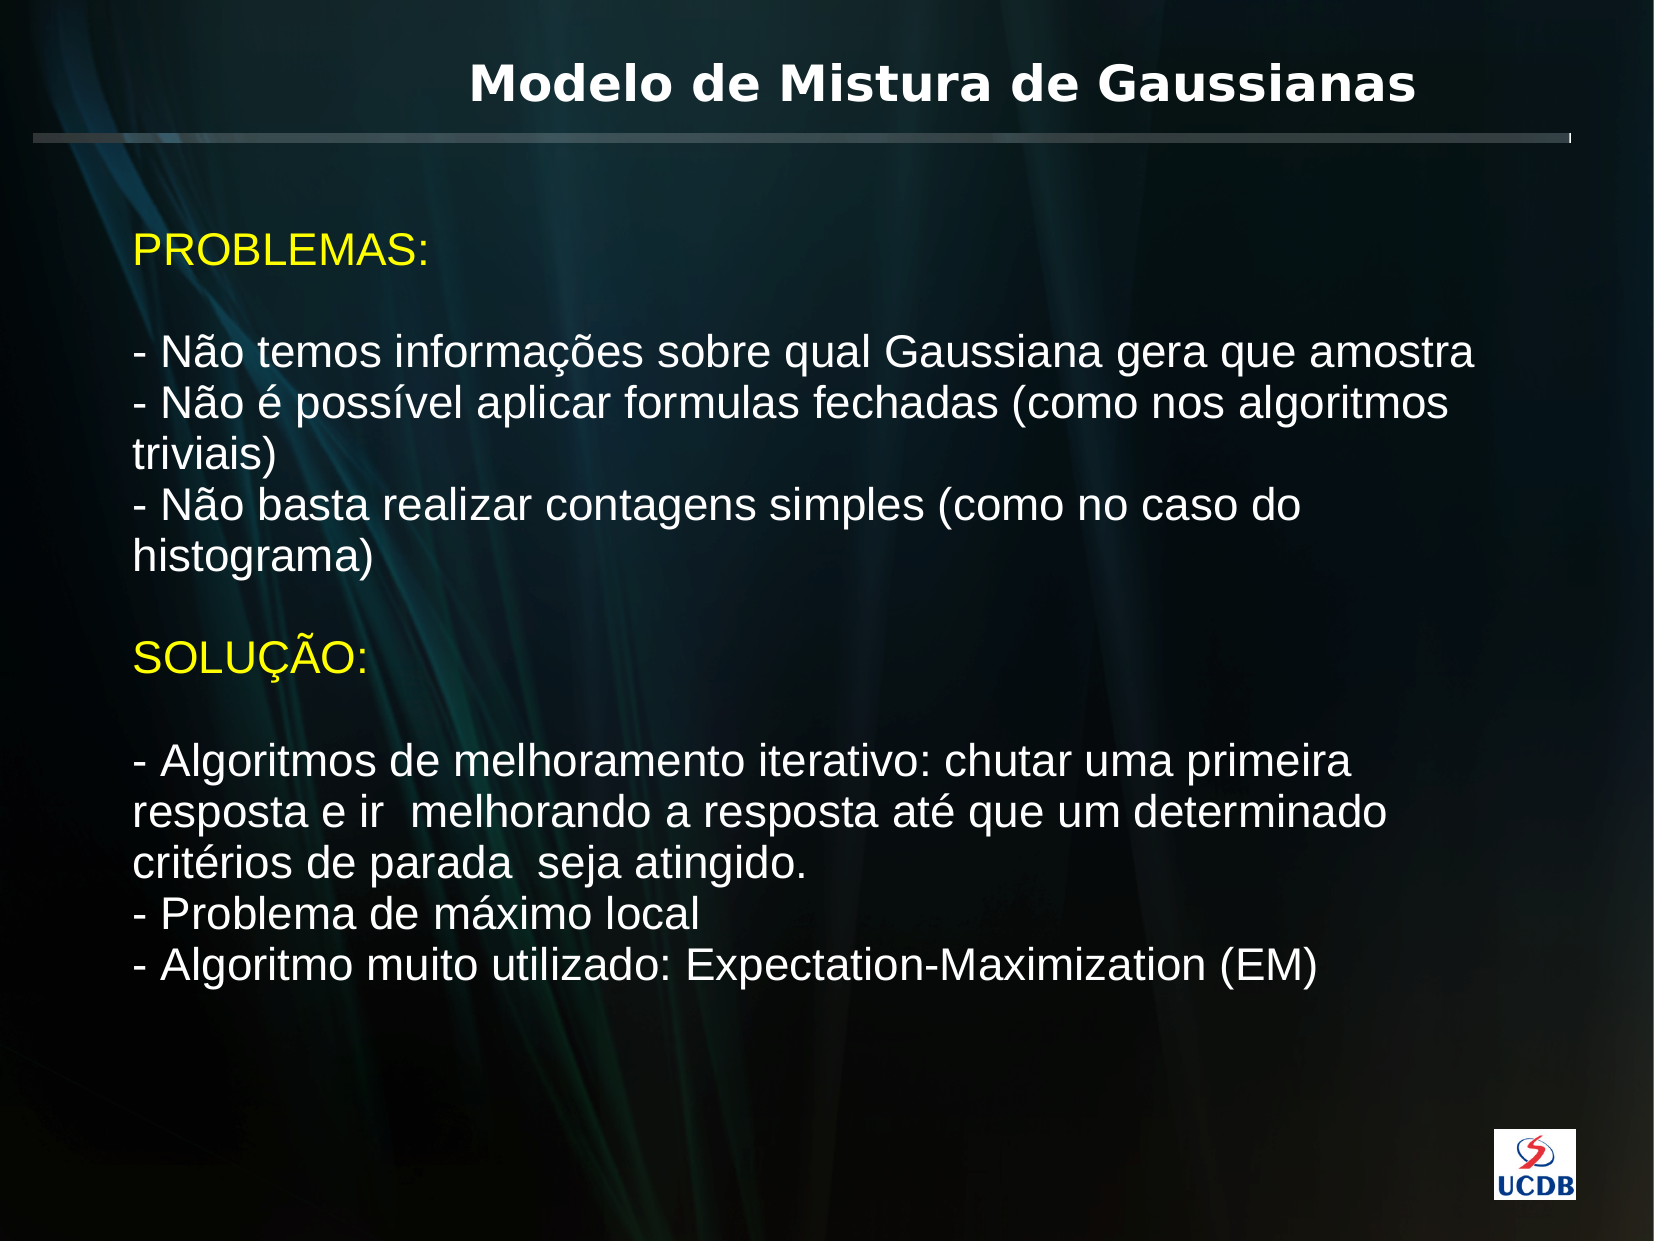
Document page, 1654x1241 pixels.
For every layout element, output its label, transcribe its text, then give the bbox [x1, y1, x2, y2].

text_box PROBLEMAS: - Não temos informações sobre qual Gaussiana gera que amostra - Não é possível aplicar formulas fechadas (como nos algoritmos triviais) - Não basta realizar contagens simples (como no caso do histograma) SOLUÇÃO: - Algoritmos de melhoramento iterativo: chutar uma primeira resposta e ir melhorando a resposta até que um determinado critérios de parada seja atingido. - Problema de máximo local - Algoritmo muito utilizado: Expectation-Maximization (EM) [118, 216, 1536, 859]
picture [0, 0, 1654, 1241]
text_box Modelo de Mistura de Gaussianas [453, 45, 717, 119]
